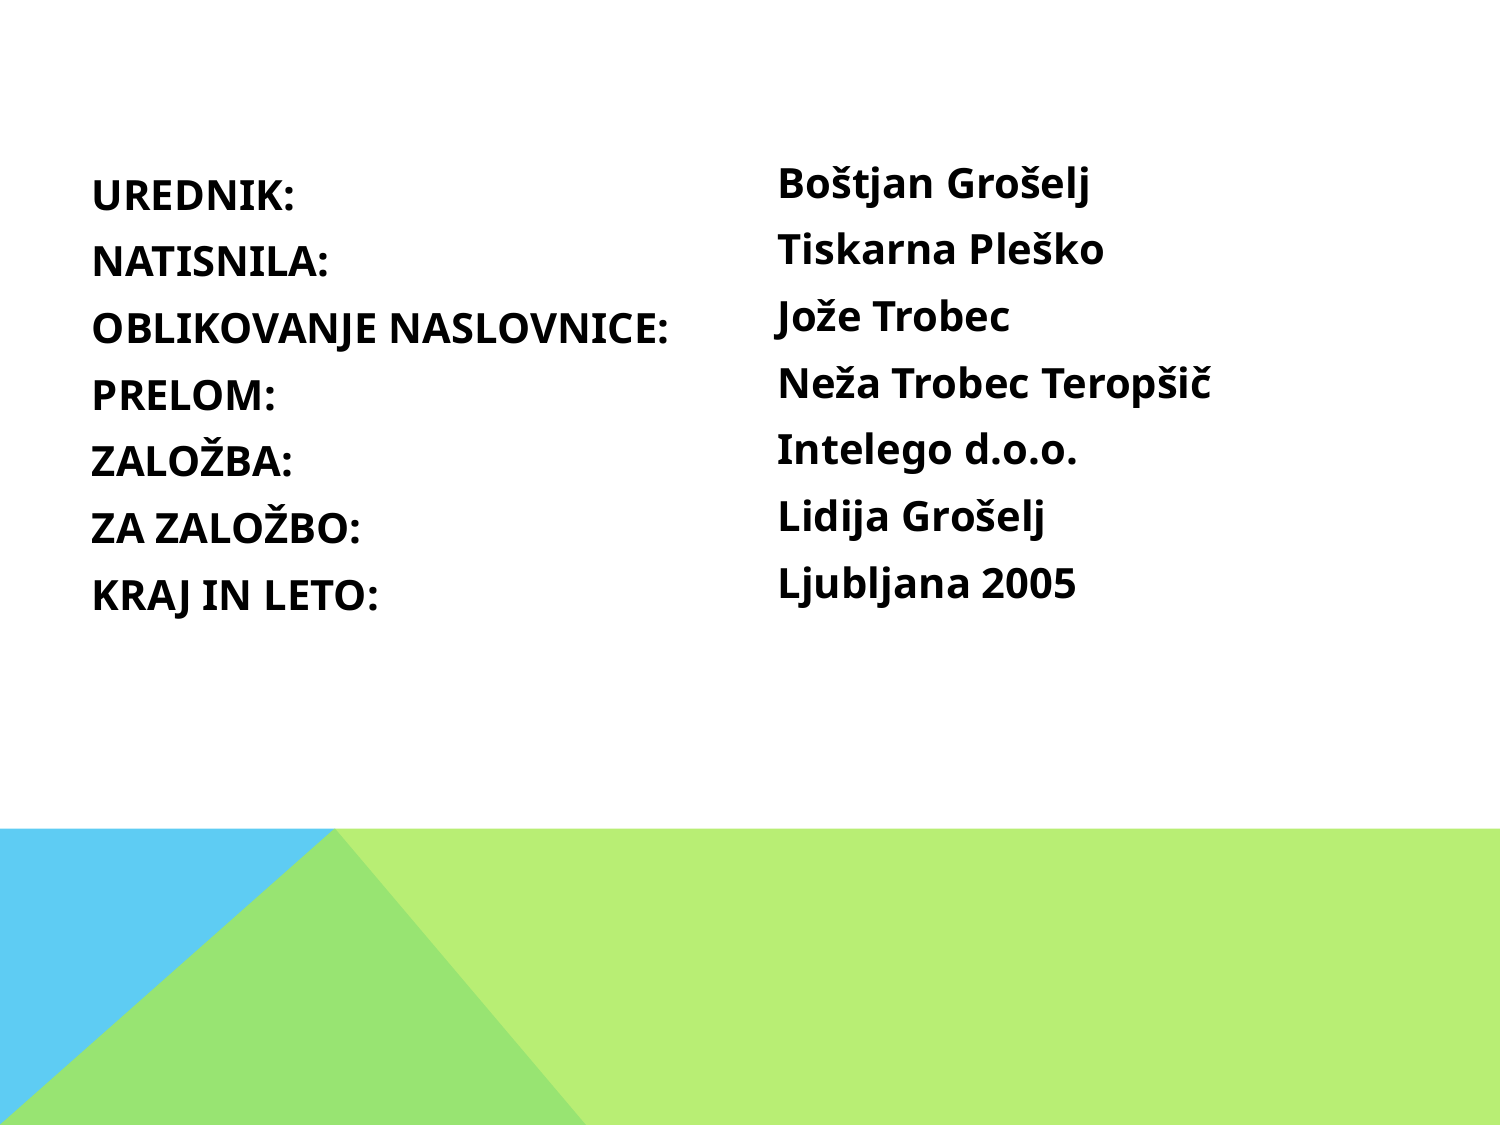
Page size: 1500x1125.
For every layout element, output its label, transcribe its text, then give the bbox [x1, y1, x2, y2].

list UREDNIK: NATISNILA: OBLIKOVANJE NASLOVNICE: PRELOM: ZALOŽBA: ZA ZALOŽBO: KRAJ IN LETO: [76, 160, 740, 1031]
list Boštjan Grošelj Tiskarna Pleško Jože Trobec Neža Trobec Teropšič Intelego d.o.o. Lidija Grošelj Ljubljana 2005 [762, 148, 1425, 1043]
